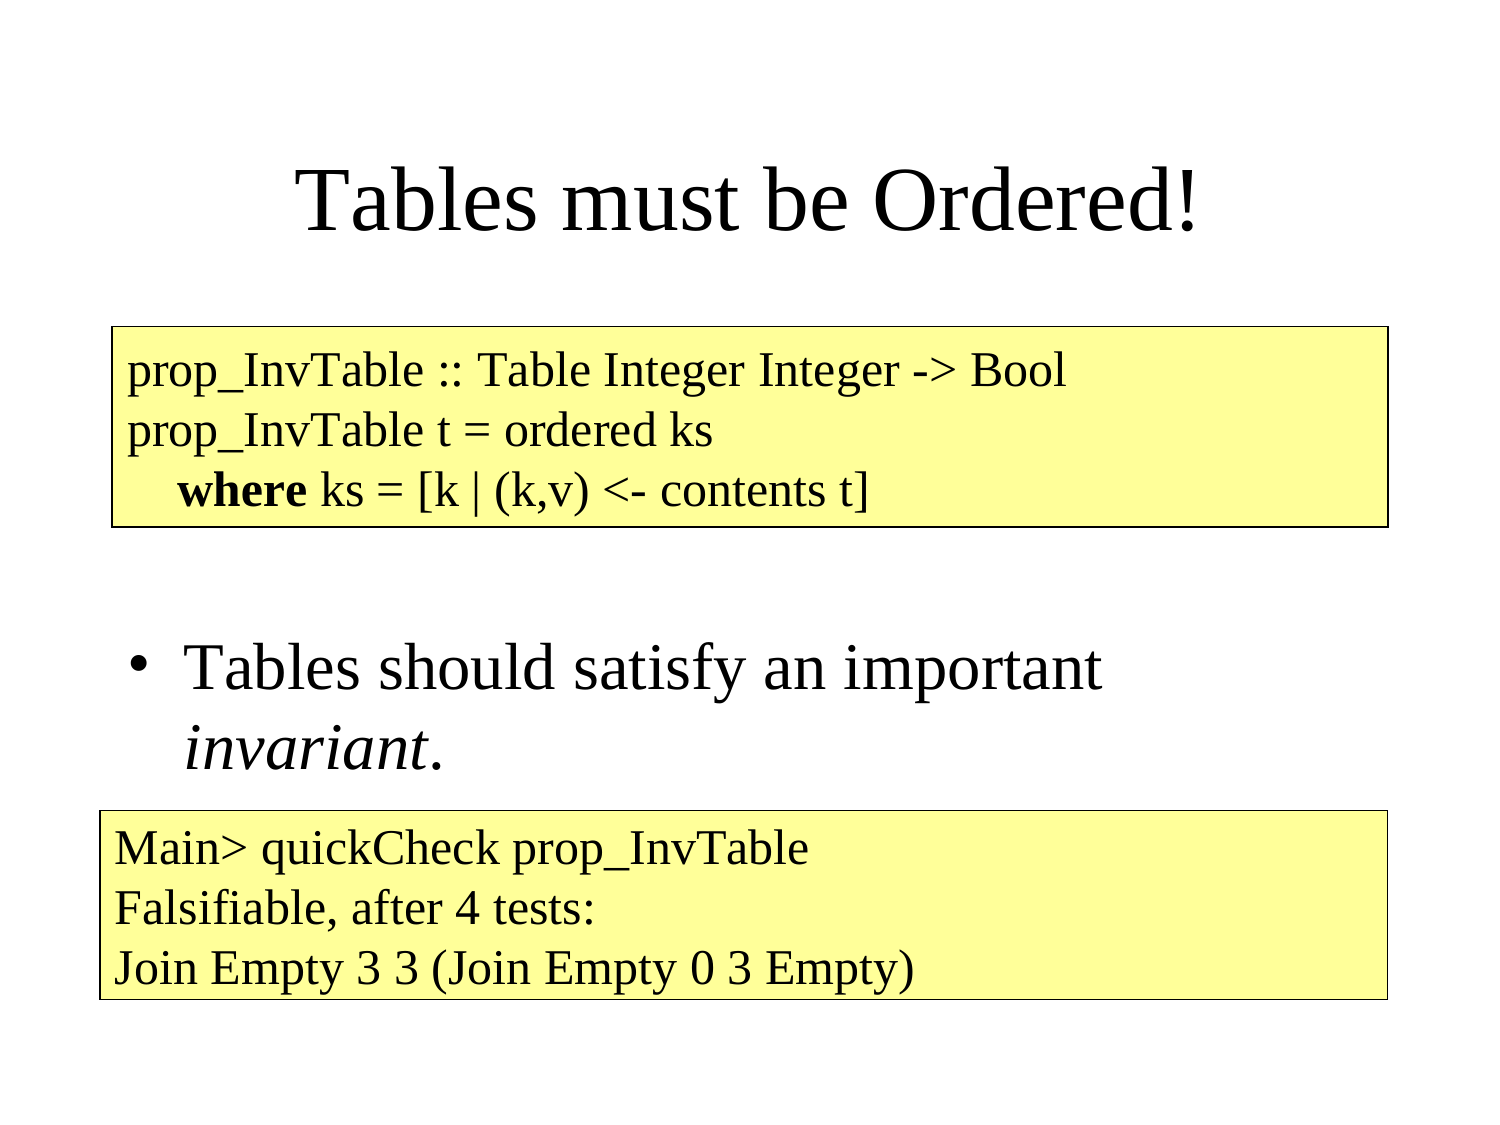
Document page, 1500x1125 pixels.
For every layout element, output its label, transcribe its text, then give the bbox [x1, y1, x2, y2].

text_box prop_InvTable :: Table Integer Integer -> Bool prop_InvTable t = ordered ks where ks = [k | (k,v) <- contents t] [112, 326, 1388, 528]
list Tables should satisfy an important invariant. [112, 528, 1388, 810]
title Tables must be Ordered! [112, 99, 1388, 288]
text_box Main> quickCheck prop_InvTable Falsifiable, after 4 tests: Join Empty 3 3 (Join Empty 0 3 Empty) [100, 810, 1388, 1000]
